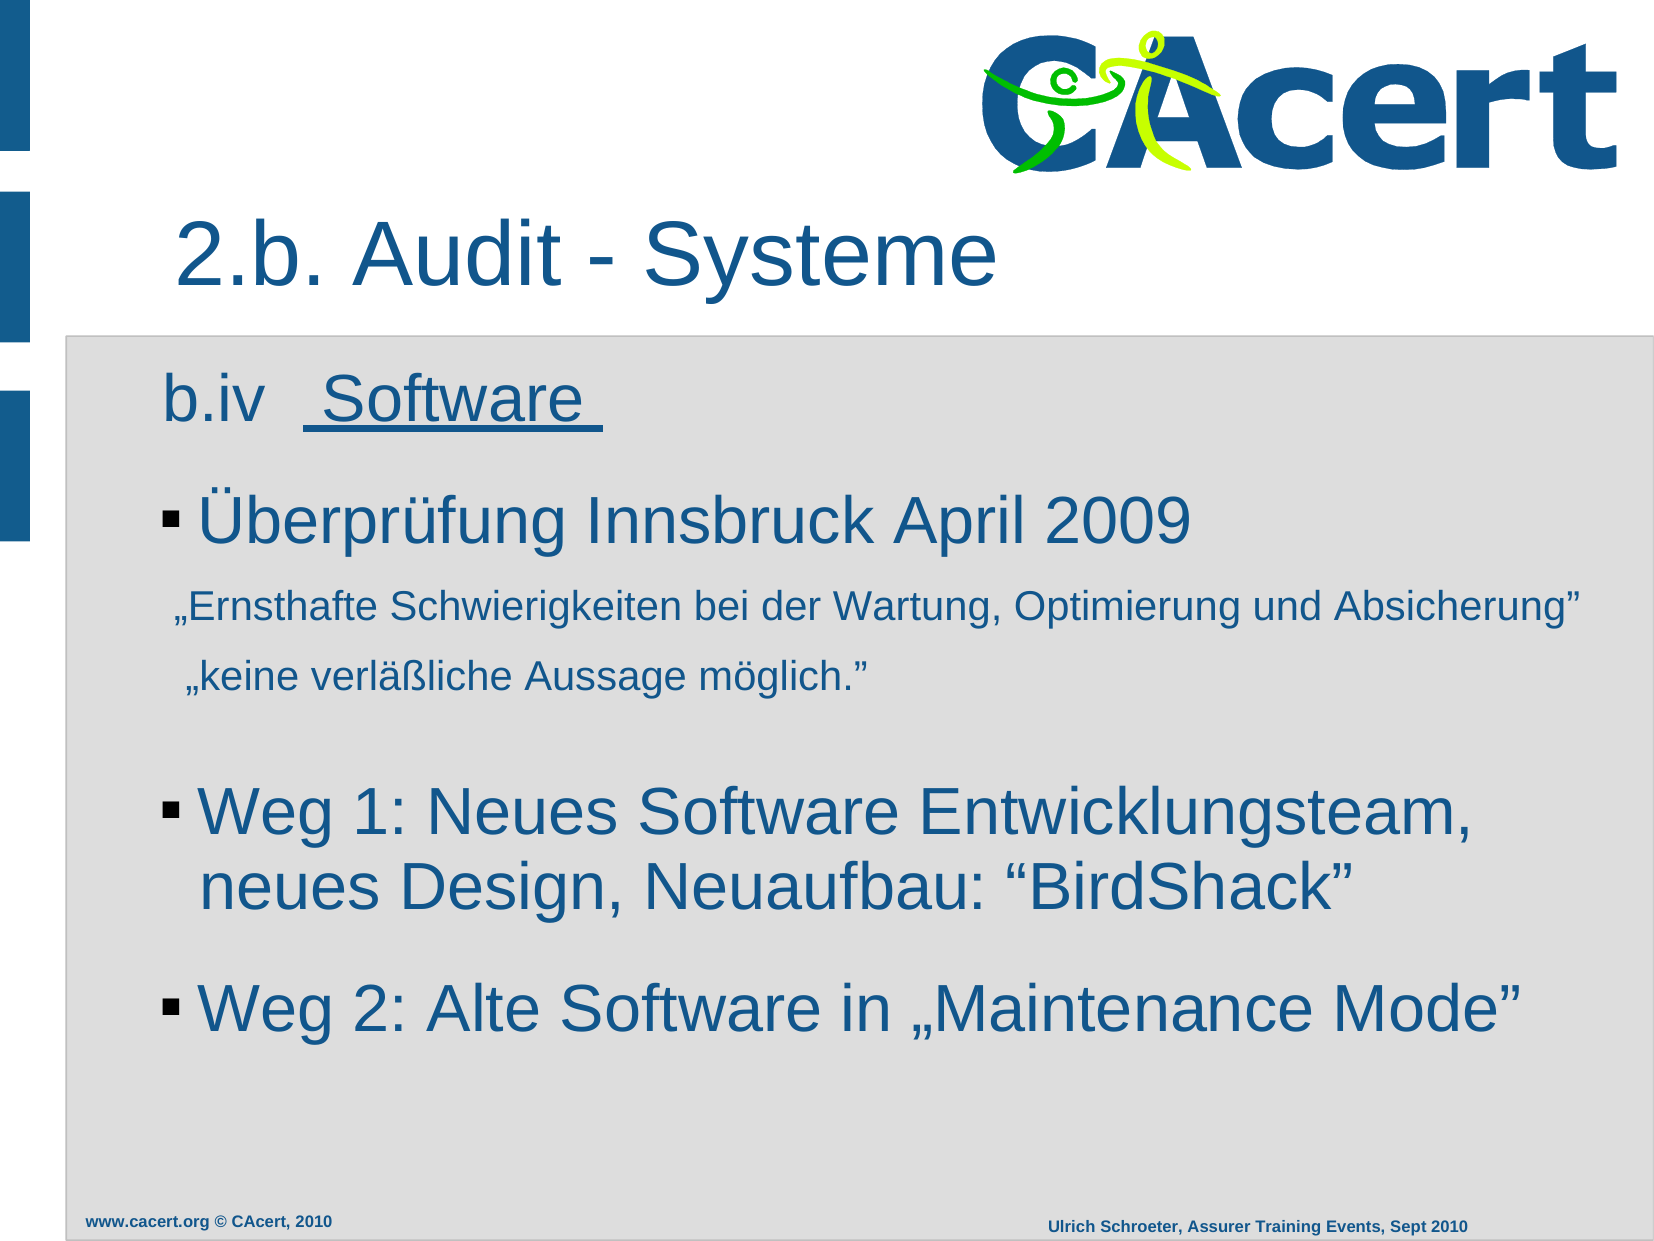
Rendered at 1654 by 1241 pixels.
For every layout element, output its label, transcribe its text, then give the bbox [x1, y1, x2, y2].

text_box b.iv Software Überprüfung Innsbruck April 2009 „Ernsthafte Schwierigkeiten bei der Wartung, Optimierung und Absicherung” „keine verläßliche Aussage möglich.” Weg 1: Neues Software Entwicklungsteam, neues Design, Neuaufbau: “BirdShack” Weg 2: Alte Software in „Maintenance Mode” [147, 353, 1596, 1054]
text_box 2.b. Audit - Systeme [118, 195, 1006, 313]
